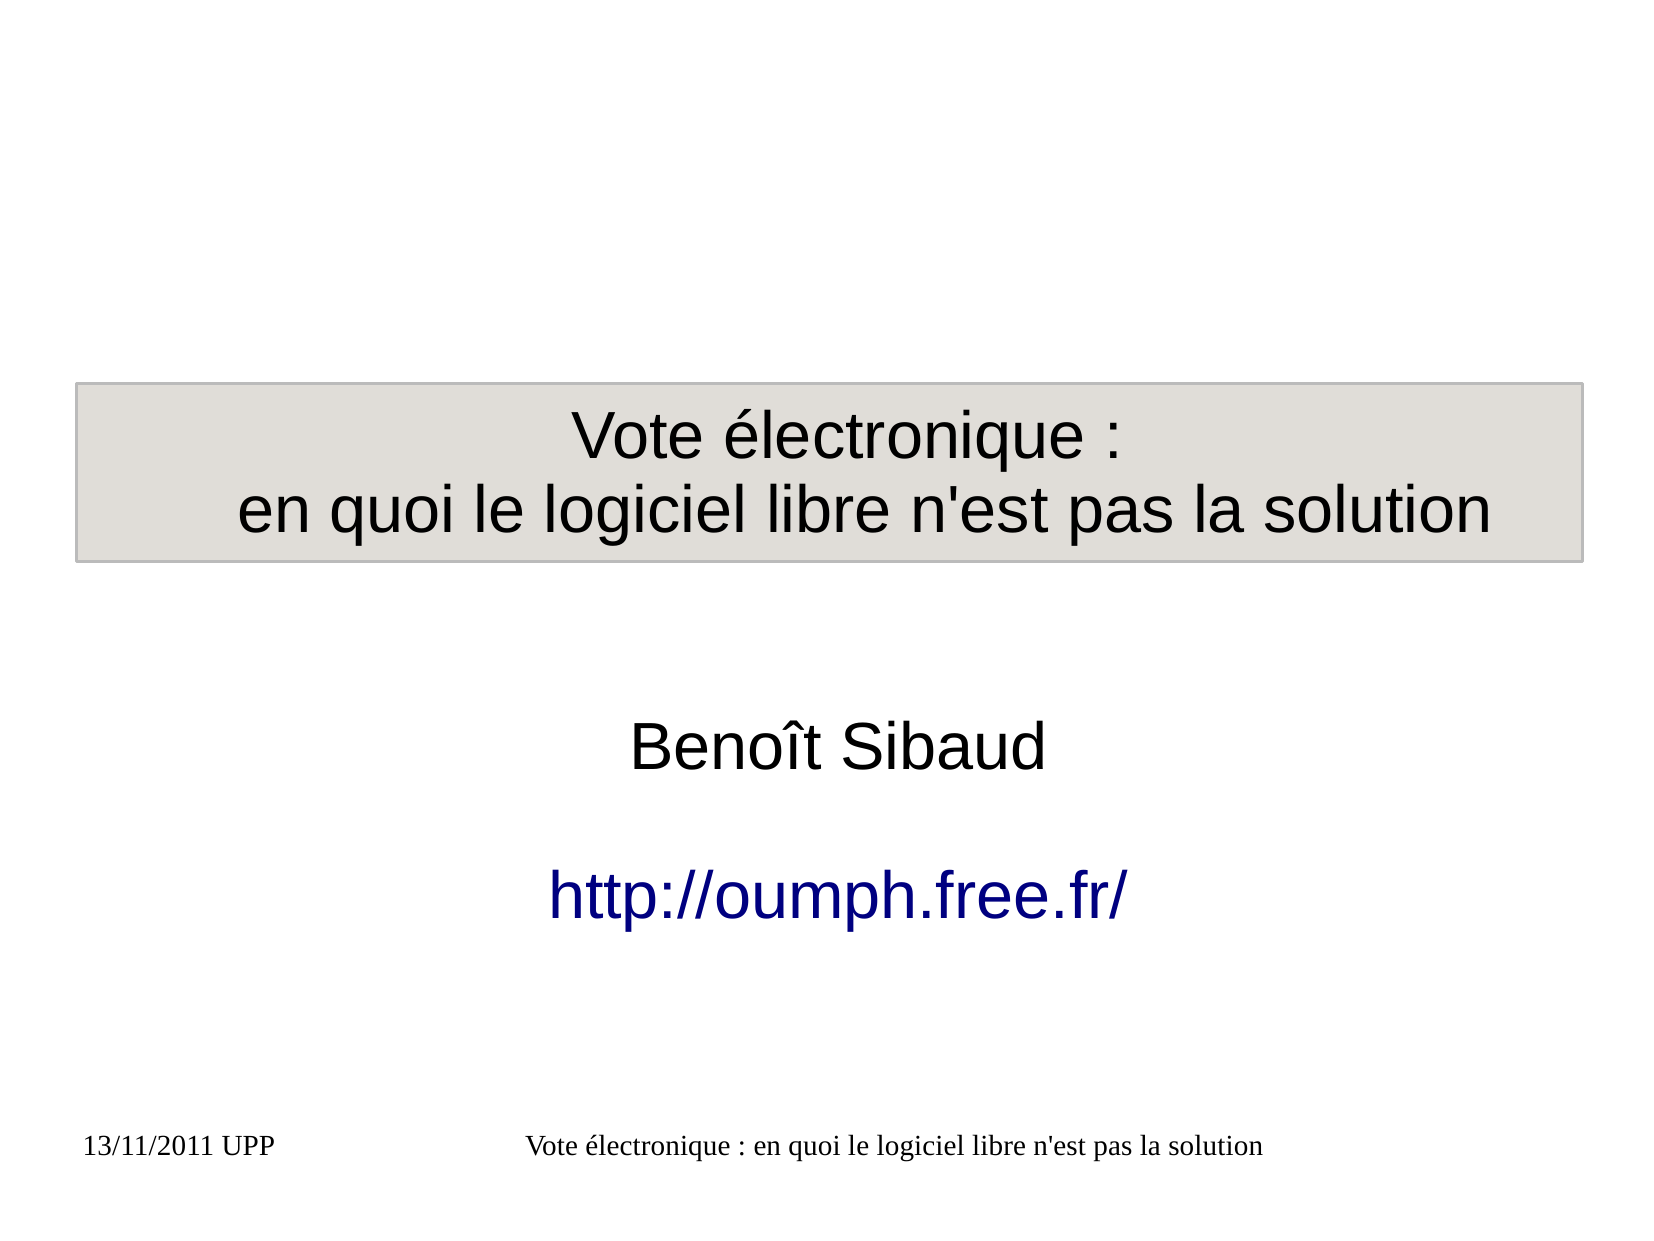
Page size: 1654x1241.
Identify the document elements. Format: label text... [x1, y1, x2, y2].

title Vote électronique : en quoi le logiciel libre n'est pas la solution [76, 383, 1583, 562]
subtitle Benoît Sibaud http://oumph.free.fr/ [23, 708, 1619, 1004]
